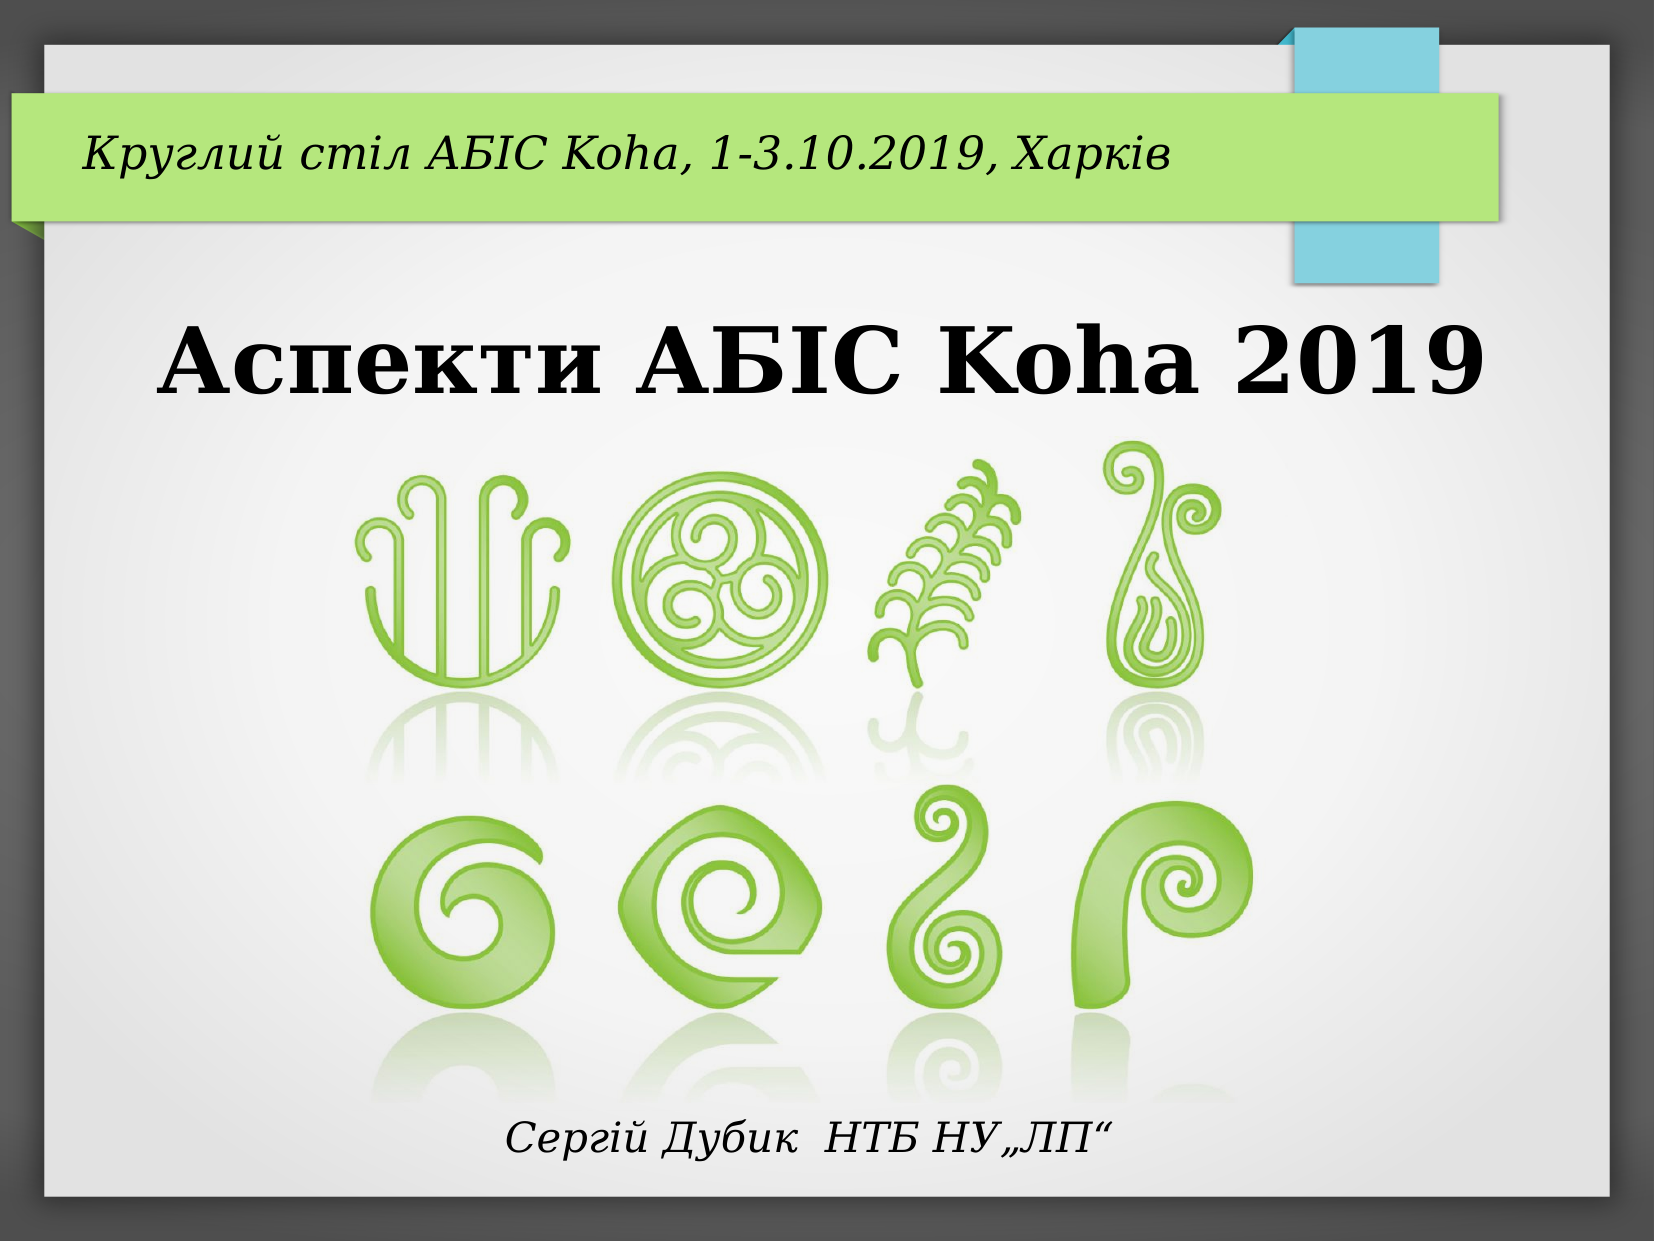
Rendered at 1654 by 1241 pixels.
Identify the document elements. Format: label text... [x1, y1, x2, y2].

title Круглий стіл АБІС Koha, 1-3.10.2019, Харків [82, 90, 1477, 217]
picture [0, 0, 1654, 1241]
subtitle Аспекти АБІС Koha 2019 Сергій Дубик НТБ НУ„ЛП“ [78, 306, 1567, 1238]
